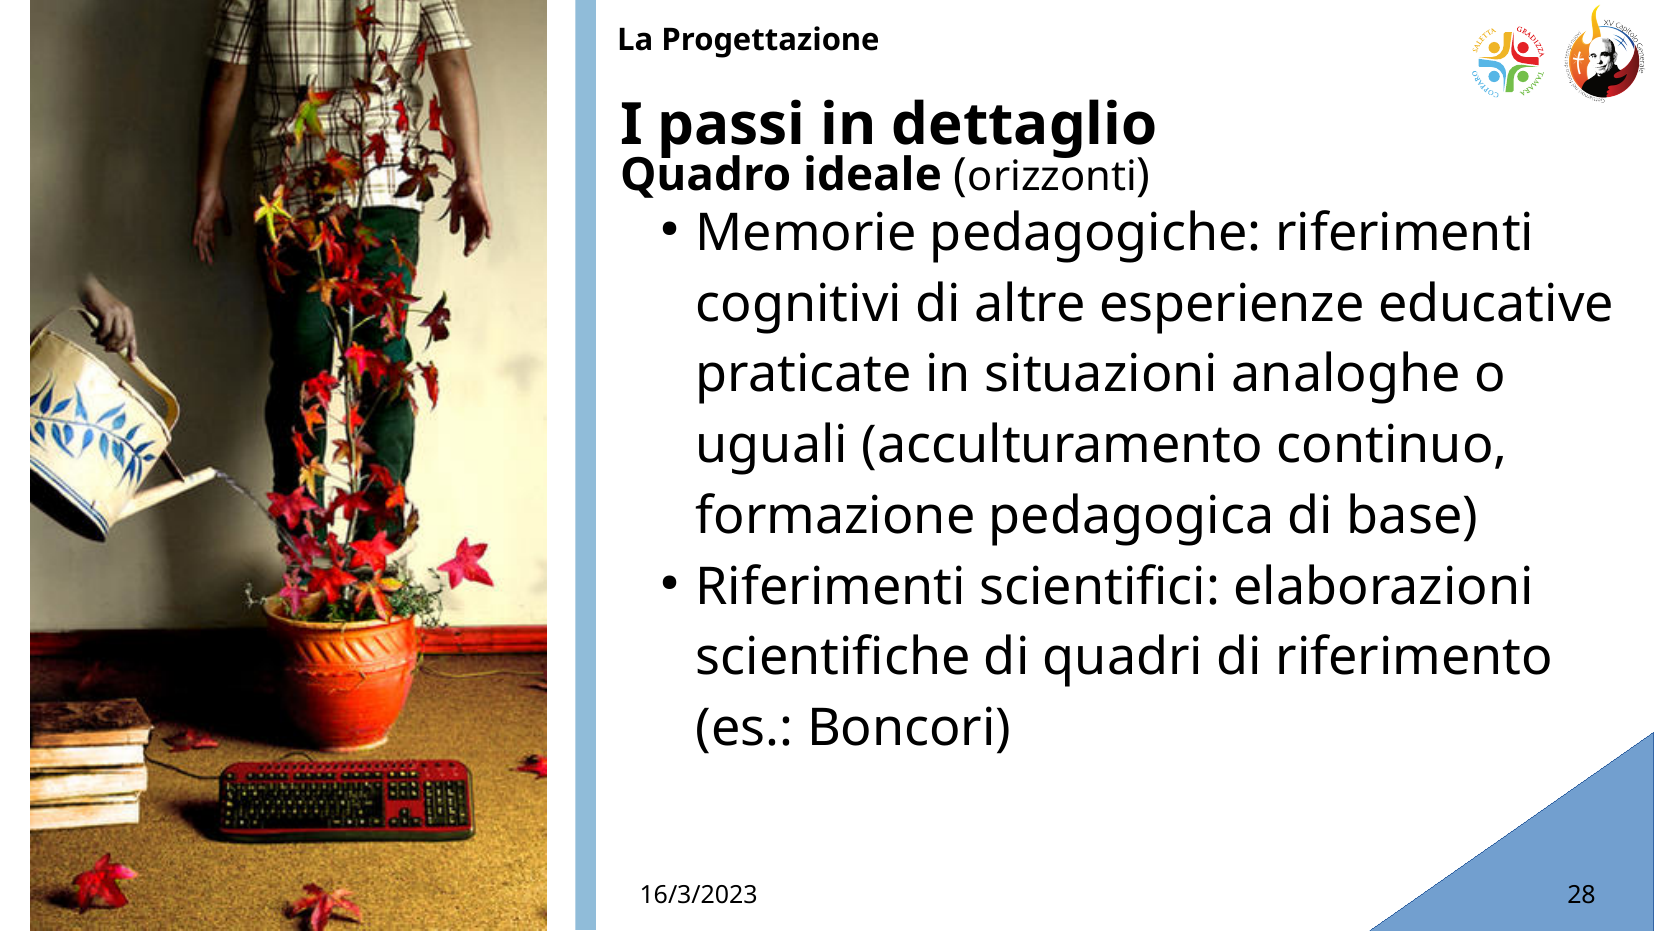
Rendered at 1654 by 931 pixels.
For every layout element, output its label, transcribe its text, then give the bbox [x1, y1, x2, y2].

picture [1563, 4, 1646, 103]
picture [30, 0, 547, 931]
text_box La Progettazione [602, 9, 1335, 63]
subtitle Memorie pedagogiche: riferimenti cognitivi di altre esperienze educative praticate in situazioni analoghe o uguali (acculturamento continuo, formazione pedagogica di base) Riferimenti scientifici: elaborazioni scientifiche di quadri di riferimento (es.: Boncori) [624, 194, 1630, 891]
title Quadro ideale (orizzonti) [620, 154, 1617, 189]
title I passi in dettaglio [620, 82, 1617, 154]
